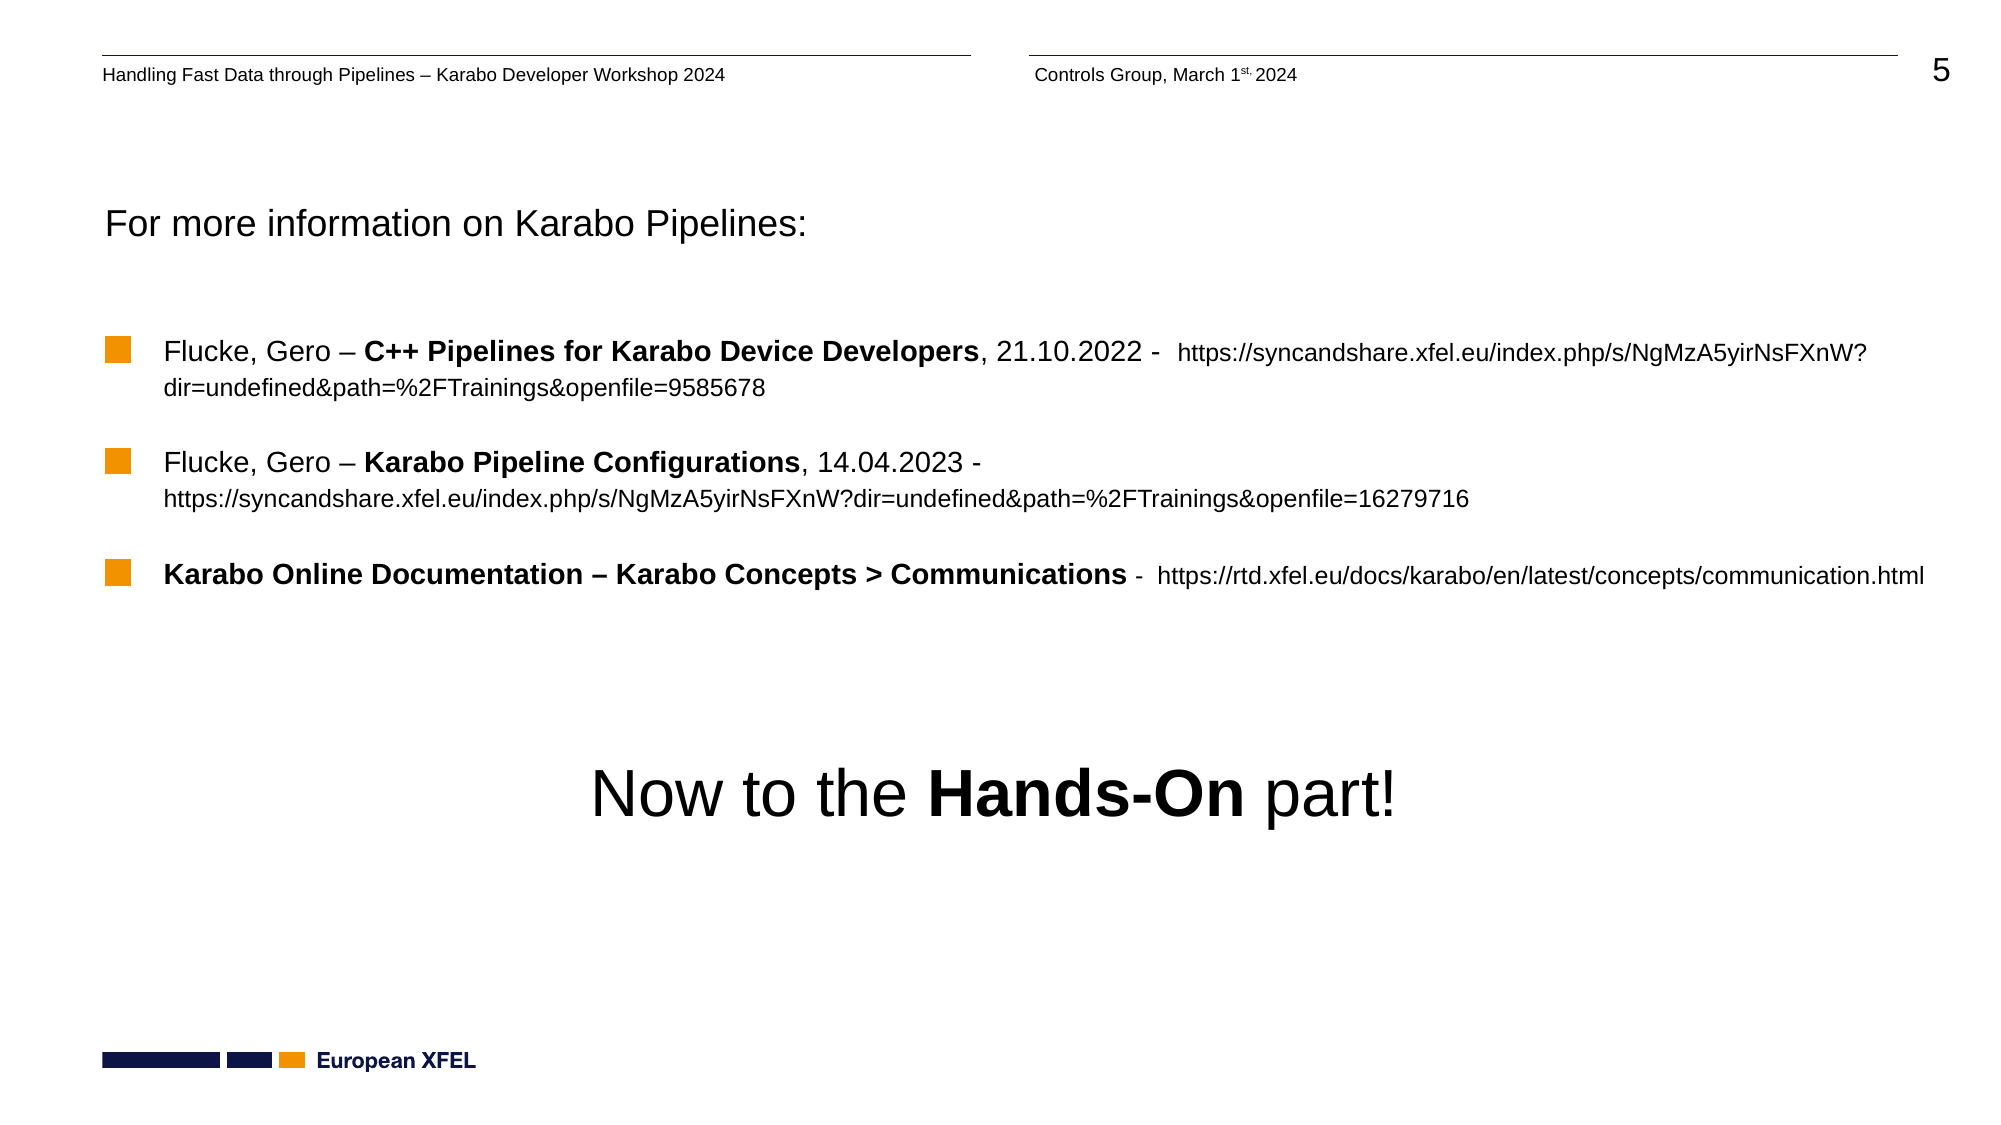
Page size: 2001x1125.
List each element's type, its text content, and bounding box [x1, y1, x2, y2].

text_box For more information on Karabo Pipelines: [90, 195, 1073, 252]
list Flucke, Gero – C++ Pipelines for Karabo Device Developers, 21.10.2022 - https://syncandshare.xfel.eu/index.php/s/NgMzA5yirNsFXnW?dir=undefined&path=%2FTrainings&openfile=9585678 Flucke, Gero – Karabo Pipeline Configurations, 14.04.2023 - https://syncandshare.xfel.eu/index.php/s/NgMzA5yirNsFXnW?dir=undefined&path=%2FTrainings&openfile=16279716 Karabo Online Documentation – Karabo Concepts > Communications - https://rtd.xfel.eu/docs/karabo/en/latest/concepts/communication.html [105, 254, 1966, 616]
text_box Now to the Hands-On part! [575, 748, 1414, 839]
